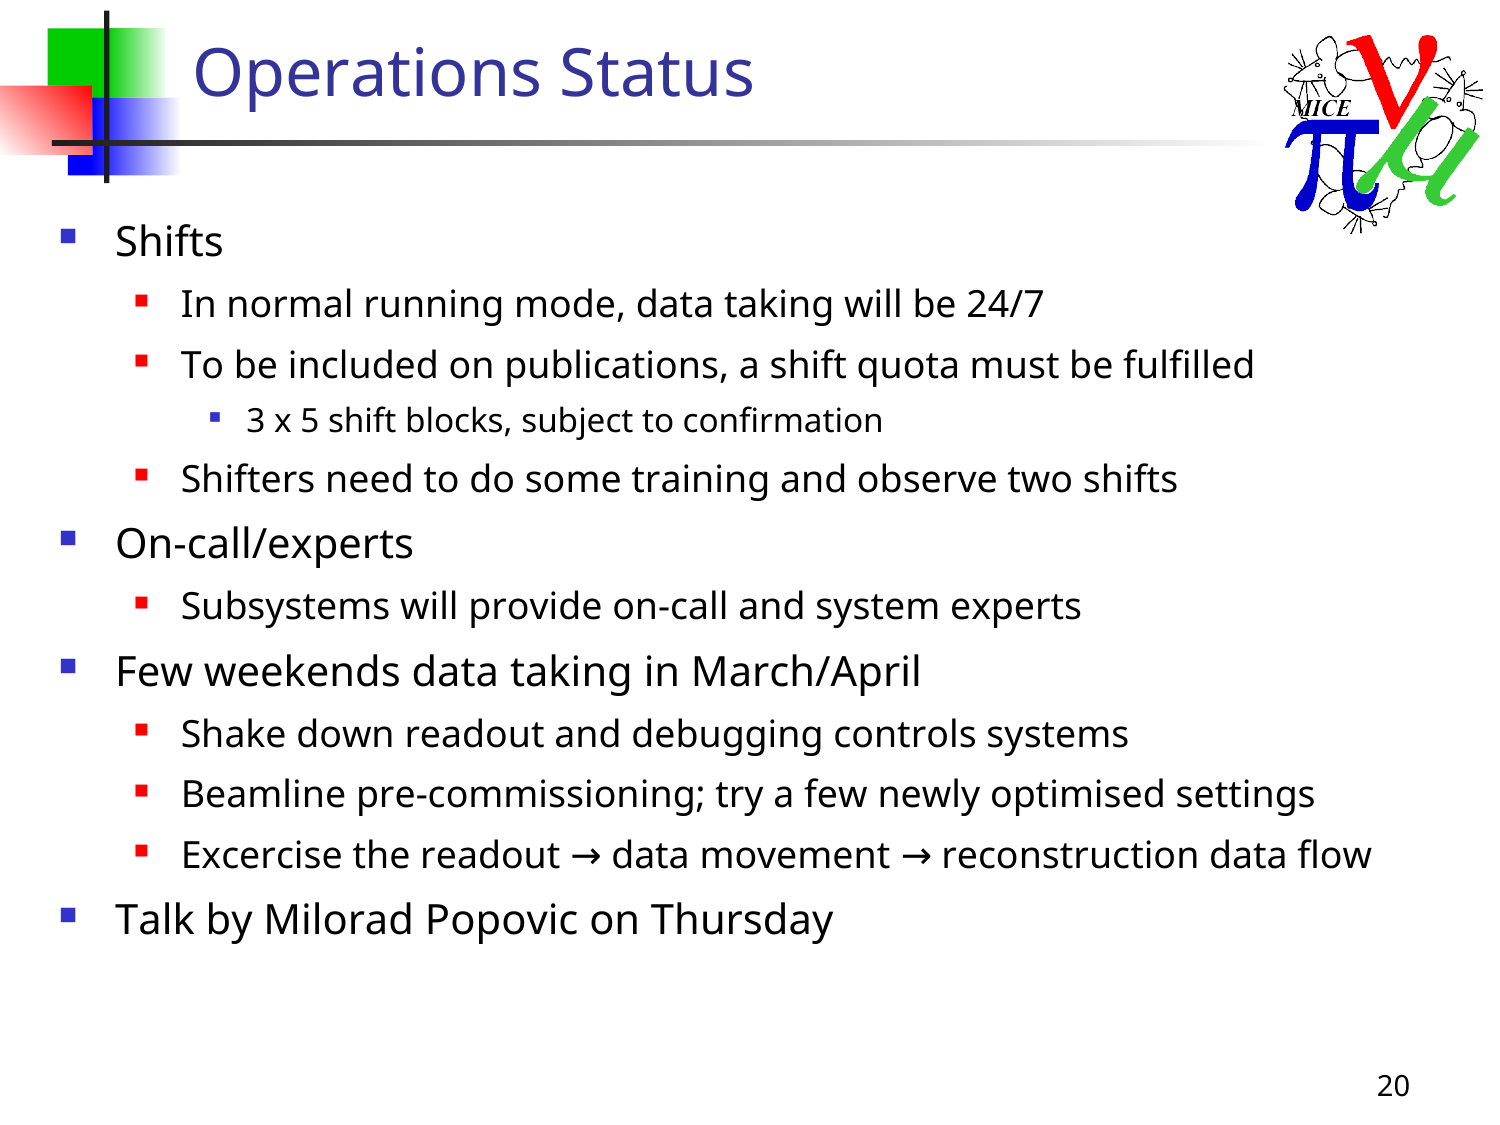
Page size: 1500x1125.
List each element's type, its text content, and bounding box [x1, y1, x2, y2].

title Operations Status [191, 0, 1471, 164]
list Shifts In normal running mode, data taking will be 24/7 To be included on publications, a shift quota must be fulfilled 3 x 5 shift blocks, subject to confirmation Shifters need to do some training and observe two shifts On-call/experts Subsystems will provide on-call and system experts Few weekends data taking in March/April Shake down readout and debugging controls systems Beamline pre-commissioning; try a few newly optimised settings Excercise the readout → data movement → reconstruction data flow Talk by Milorad Popovic on Thursday [59, 211, 1495, 860]
picture [1264, 5, 1500, 251]
